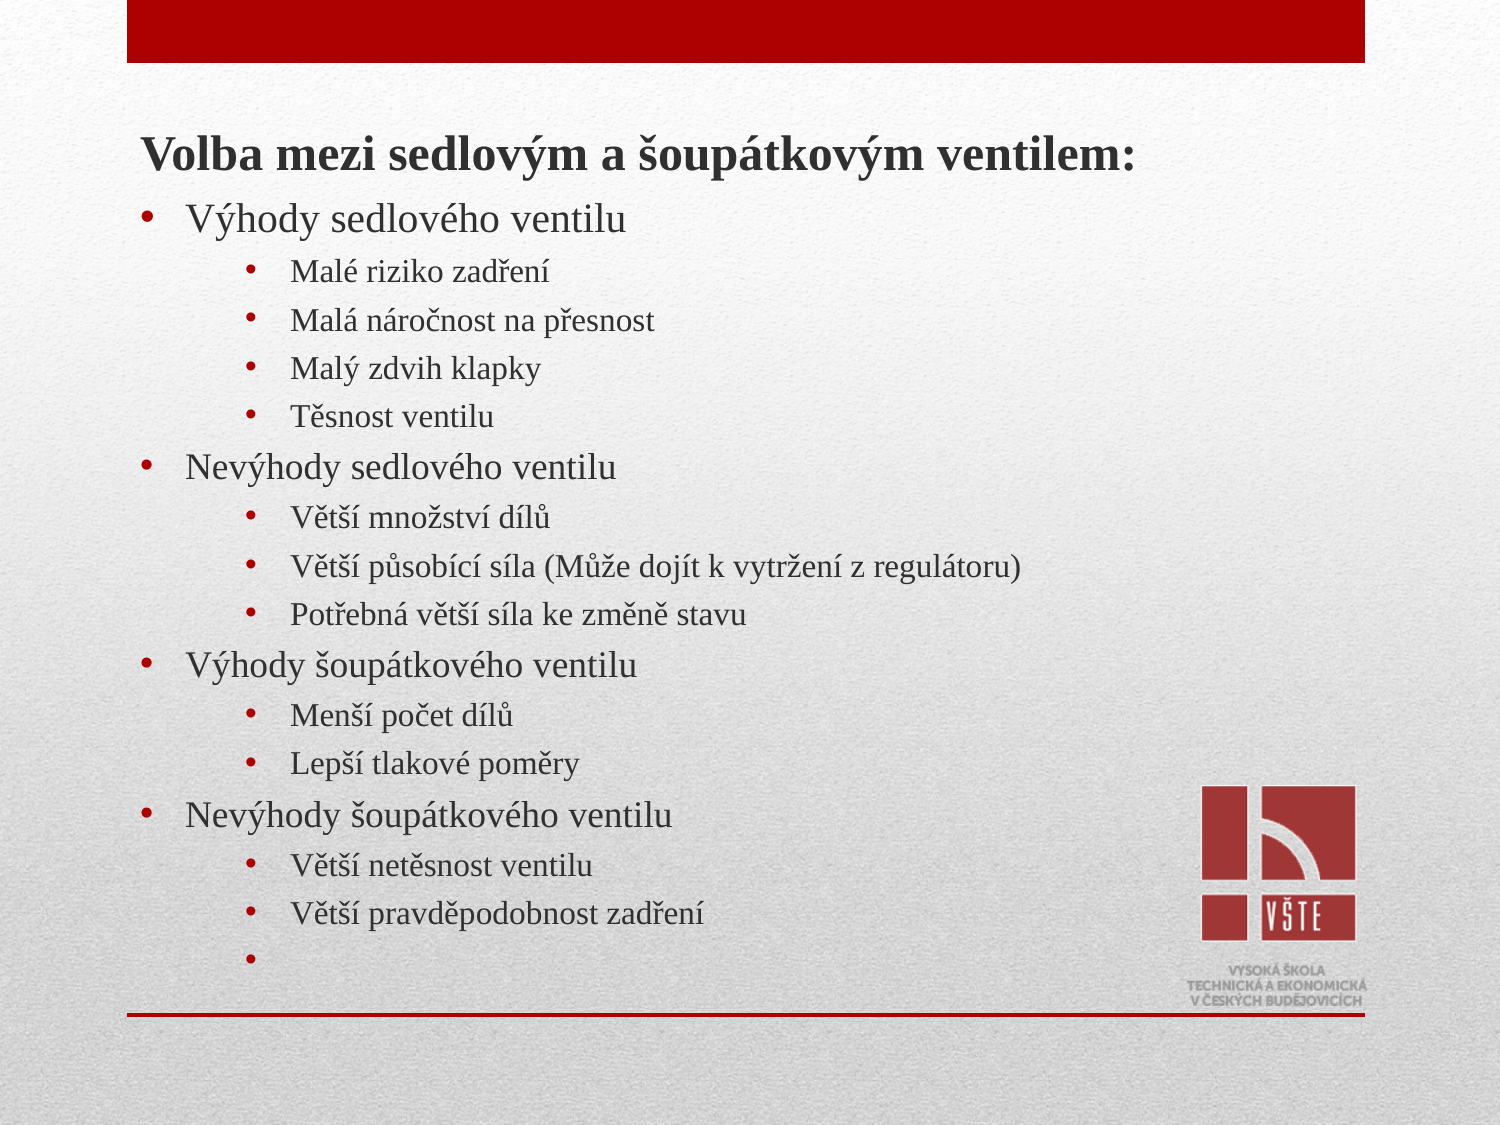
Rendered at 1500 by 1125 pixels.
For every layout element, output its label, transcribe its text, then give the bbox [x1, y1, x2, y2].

picture [1187, 785, 1368, 1006]
list Volba mezi sedlovým a šoupátkovým ventilem: Výhody sedlového ventilu Malé riziko zadření Malá náročnost na přesnost Malý zdvih klapky Těsnost ventilu Nevýhody sedlového ventilu Větší množství dílů Větší působící síla (Může dojít k vytržení z regulátoru) Potřebná větší síla ke změně stavu Výhody šoupátkového ventilu Menší počet dílů Lepší tlakové poměry Nevýhody šoupátkového ventilu Větší netěsnost ventilu Větší pravděpodobnost zadření [125, 112, 1363, 988]
